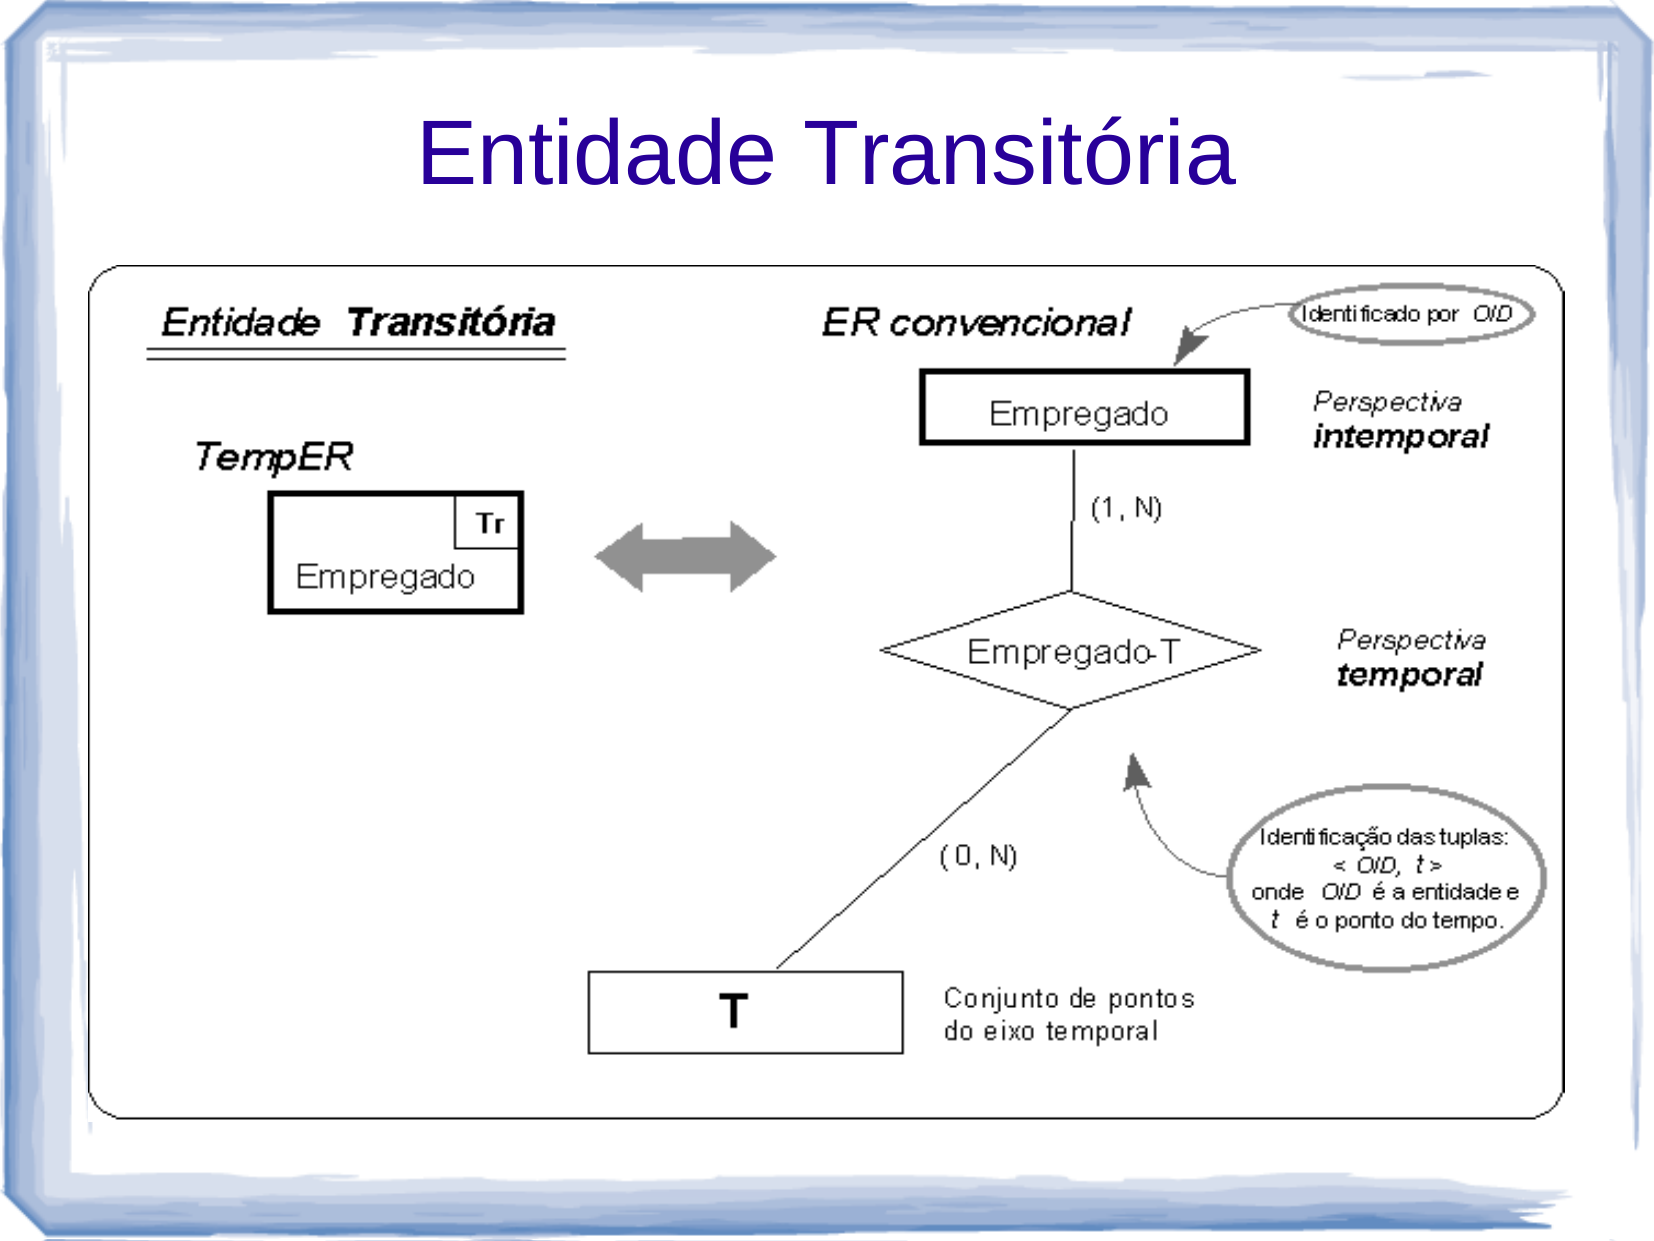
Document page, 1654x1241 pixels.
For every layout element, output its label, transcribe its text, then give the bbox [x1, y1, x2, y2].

picture [0, 0, 1654, 1241]
title Entidade Transitória [82, 49, 1571, 257]
